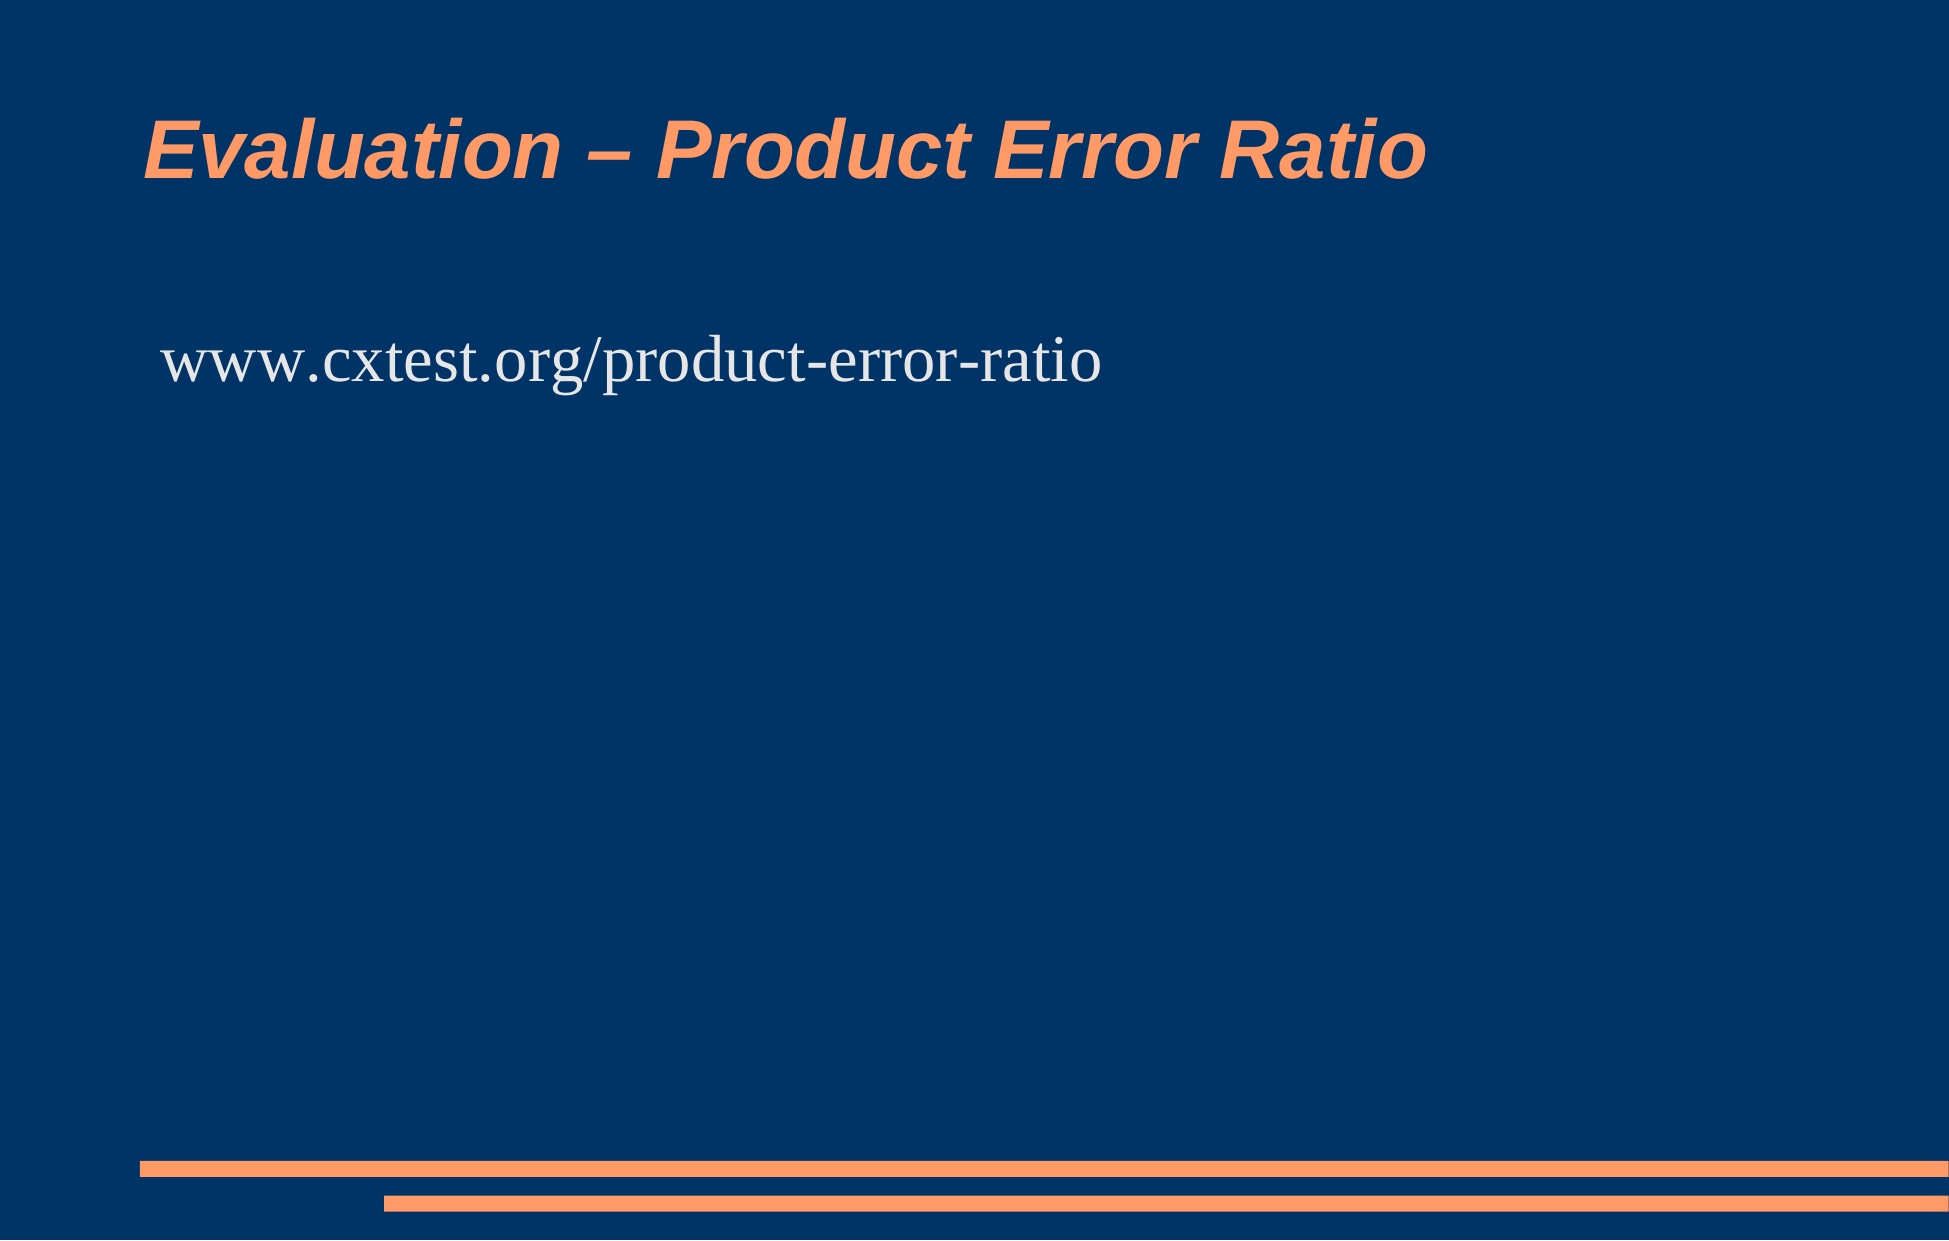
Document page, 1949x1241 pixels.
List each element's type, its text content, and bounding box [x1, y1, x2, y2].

list www.cxtest.org/product-error-ratio [143, 322, 1840, 1133]
title Evaluation – Product Error Ratio [143, 46, 1808, 254]
